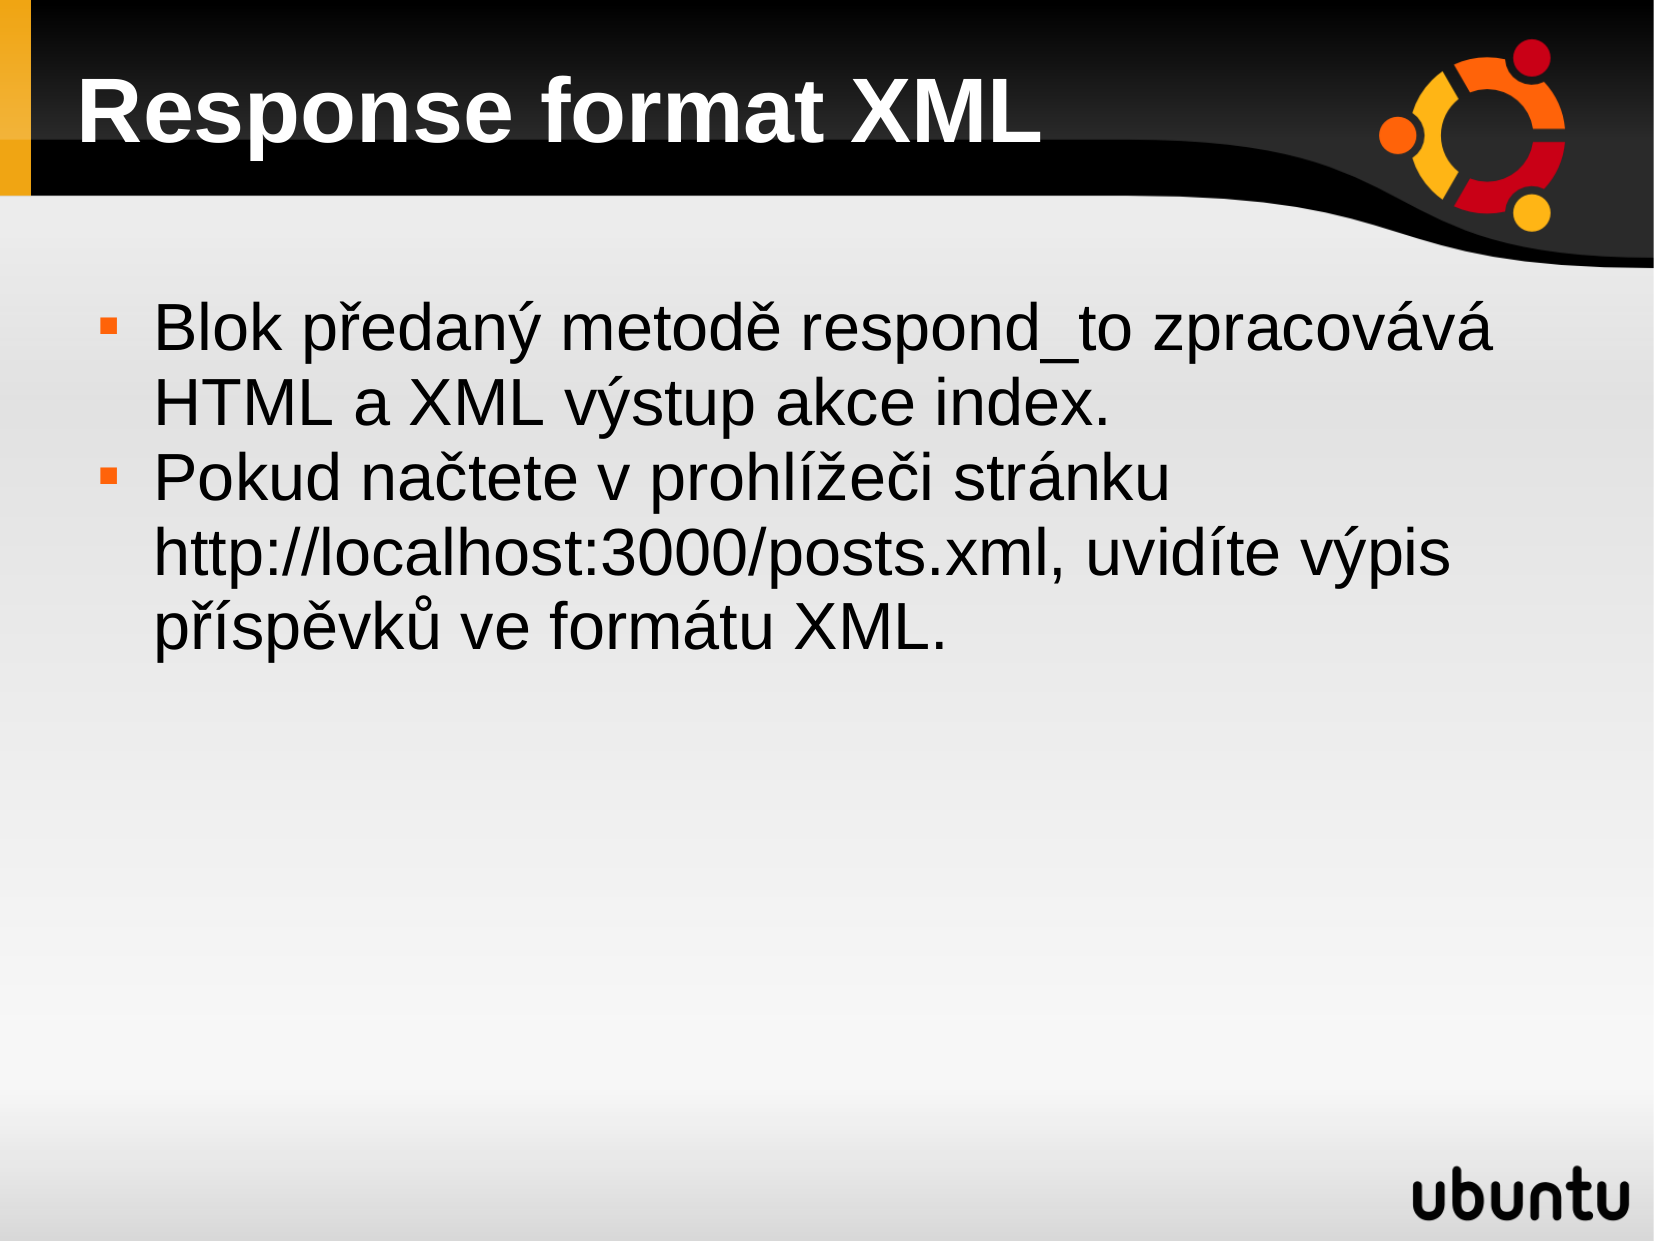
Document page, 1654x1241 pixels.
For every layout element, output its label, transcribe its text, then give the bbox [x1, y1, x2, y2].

title Response format XML [76, 14, 1565, 207]
picture [0, 0, 1654, 1241]
list Blok předaný metodě respond_to zpracovává HTML a XML výstup akce index. Pokud načtete v prohlížeči stránku http://localhost:3000/posts.xml, uvidíte výpis příspěvků ve formátu XML. [82, 290, 1571, 1094]
